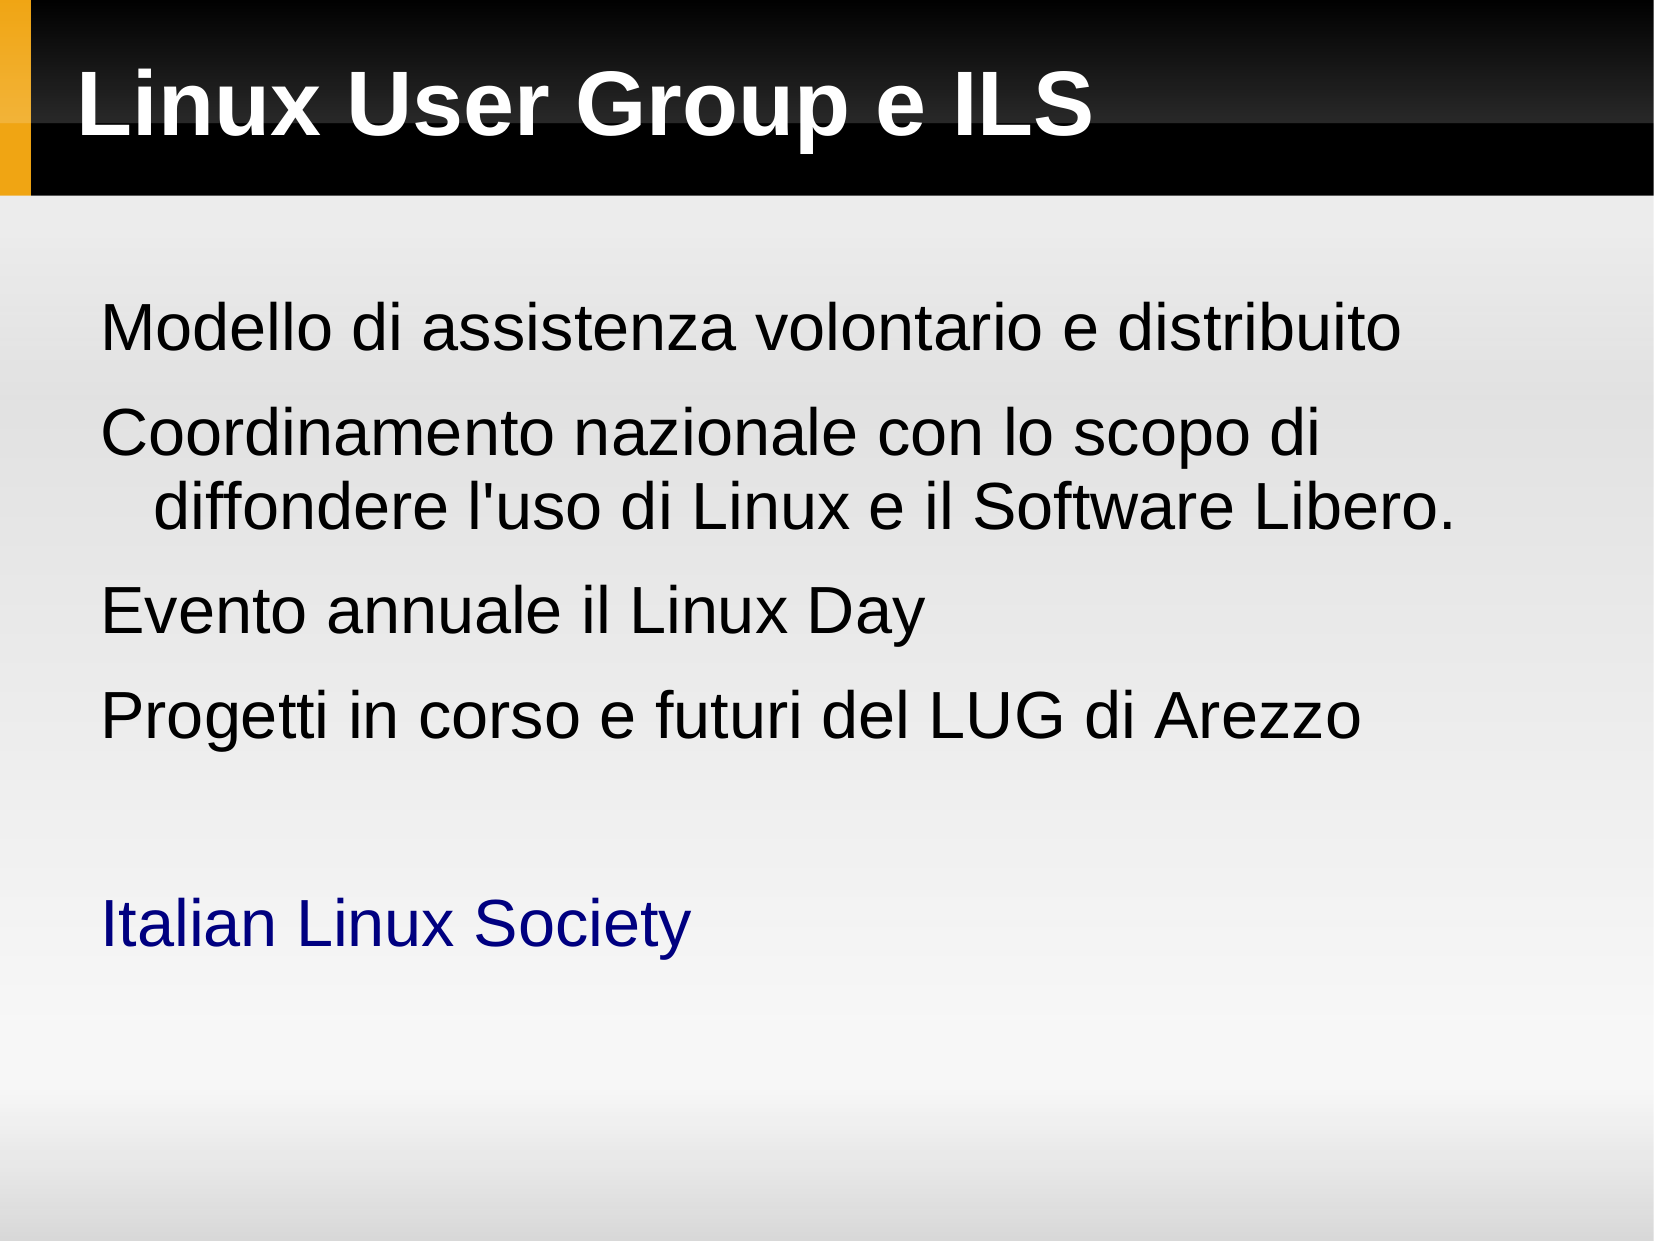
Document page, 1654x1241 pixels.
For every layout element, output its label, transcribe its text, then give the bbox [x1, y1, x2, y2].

picture [0, 0, 1654, 1241]
title Linux User Group e ILS [76, 7, 1565, 200]
list Modello di assistenza volontario e distribuito Coordinamento nazionale con lo scopo di diffondere l'uso di Linux e il Software Libero. Evento annuale il Linux Day Progetti in corso e futuri del LUG di Arezzo Italian Linux Society [82, 290, 1571, 1094]
